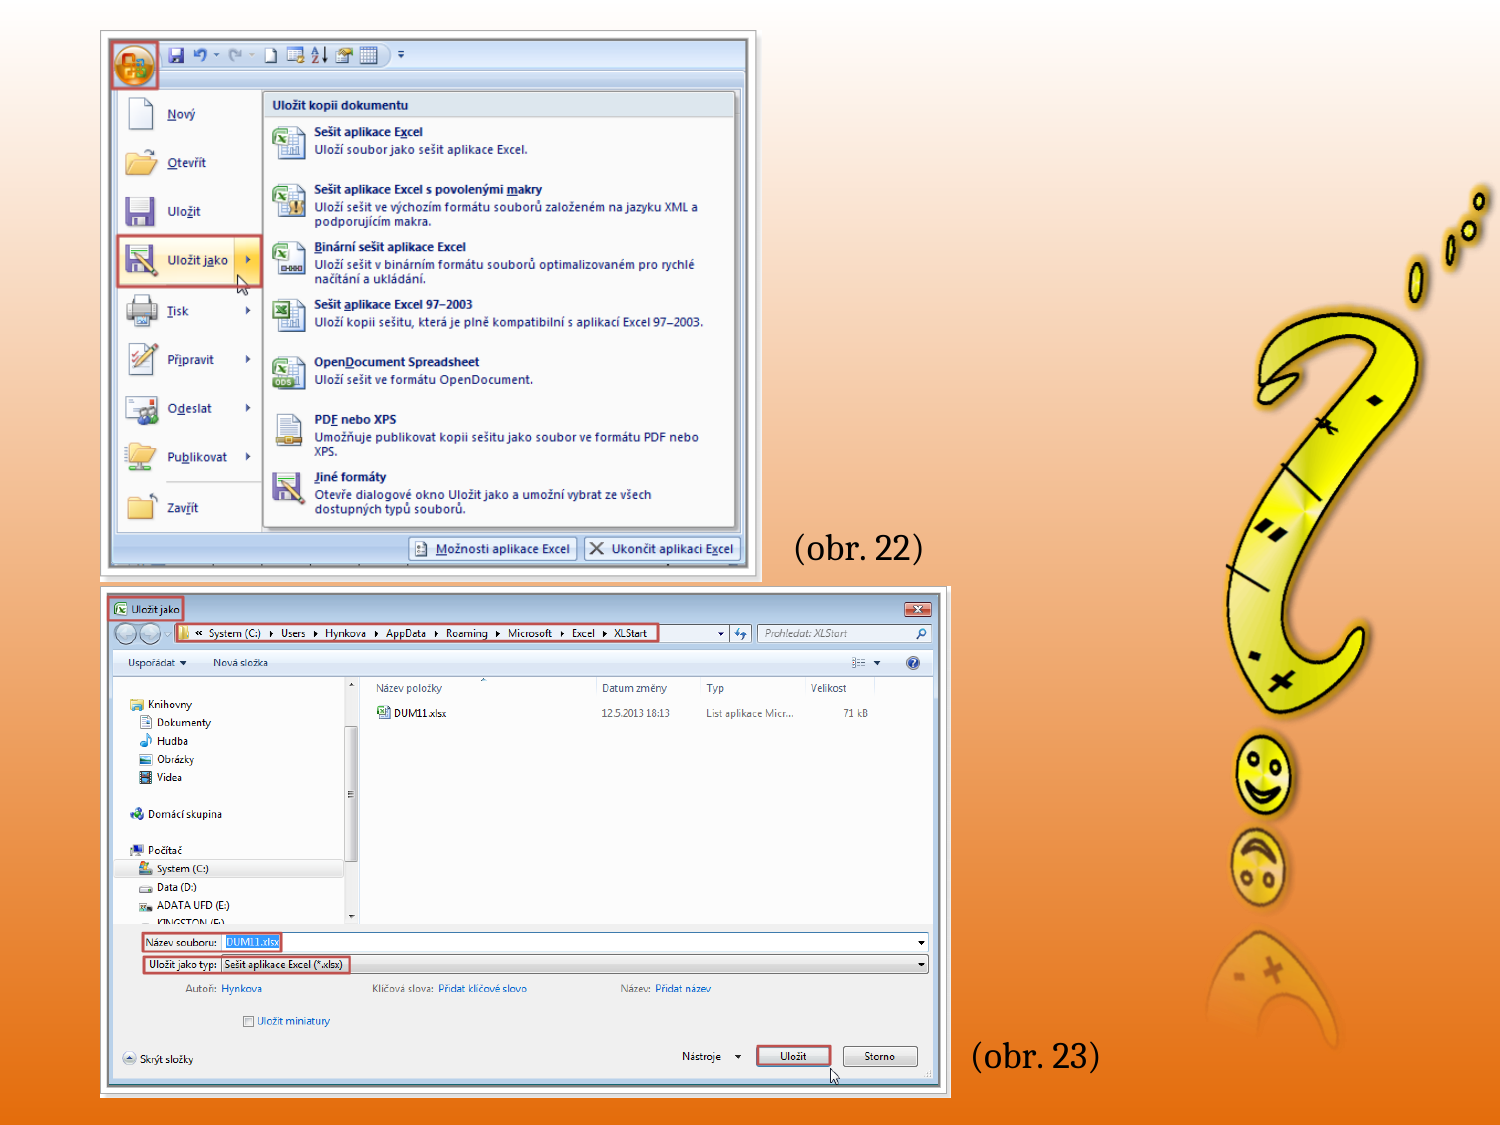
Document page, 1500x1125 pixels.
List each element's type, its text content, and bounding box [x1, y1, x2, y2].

picture [100, 586, 951, 1098]
picture [100, 30, 762, 583]
text_box (obr. 22) [777, 515, 940, 576]
text_box (obr. 23) [955, 1023, 1117, 1084]
picture [1171, 160, 1500, 1125]
